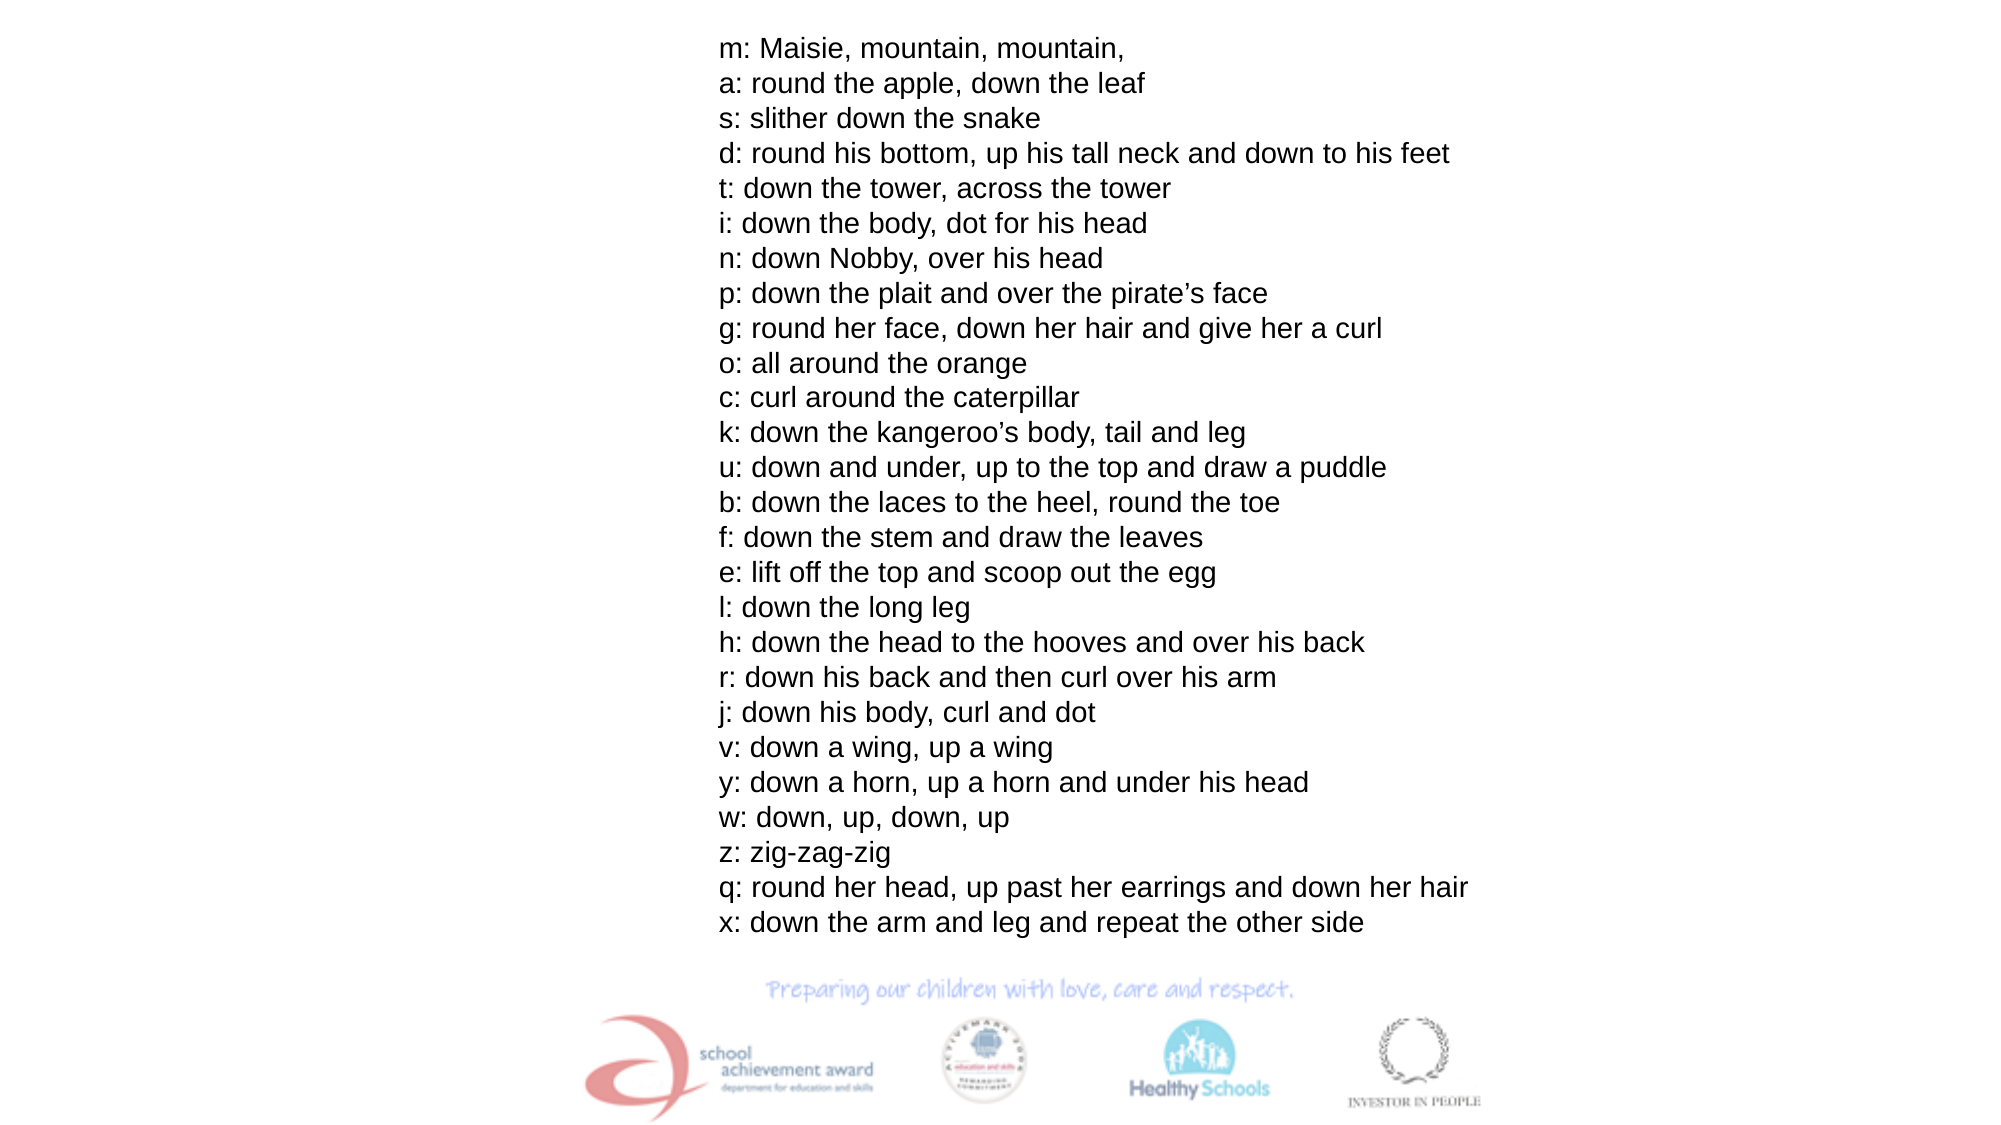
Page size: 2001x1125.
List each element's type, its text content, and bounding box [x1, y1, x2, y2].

text_box m: Maisie, mountain, mountain, a: round the apple, down the leaf s: slither down the snake d: round his bottom, up his tall neck and down to his feet t: down the tower, across the tower i: down the body, dot for his head n: down Nobby, over his head p: down the plait and over the pirate’s face g: round her face, down her hair and give her a curl o: all around the orange c: curl around the caterpillar k: down the kangeroo’s body, tail and leg u: down and under, up to the top and draw a puddle b: down the laces to the heel, round the toe f: down the stem and draw the leaves e: lift off the top and scoop out the egg l: down the long leg h: down the head to the hooves and over his back r: down his back and then curl over his arm j: down his body, curl and dot v: down a wing, up a wing y: down a horn, up a horn and under his head w: down, up, down, up z: zig-zag-zig q: round her head, up past her earrings and down her hair x: down the arm and leg and repeat the other side [704, 22, 1757, 946]
picture [566, 950, 1498, 1125]
